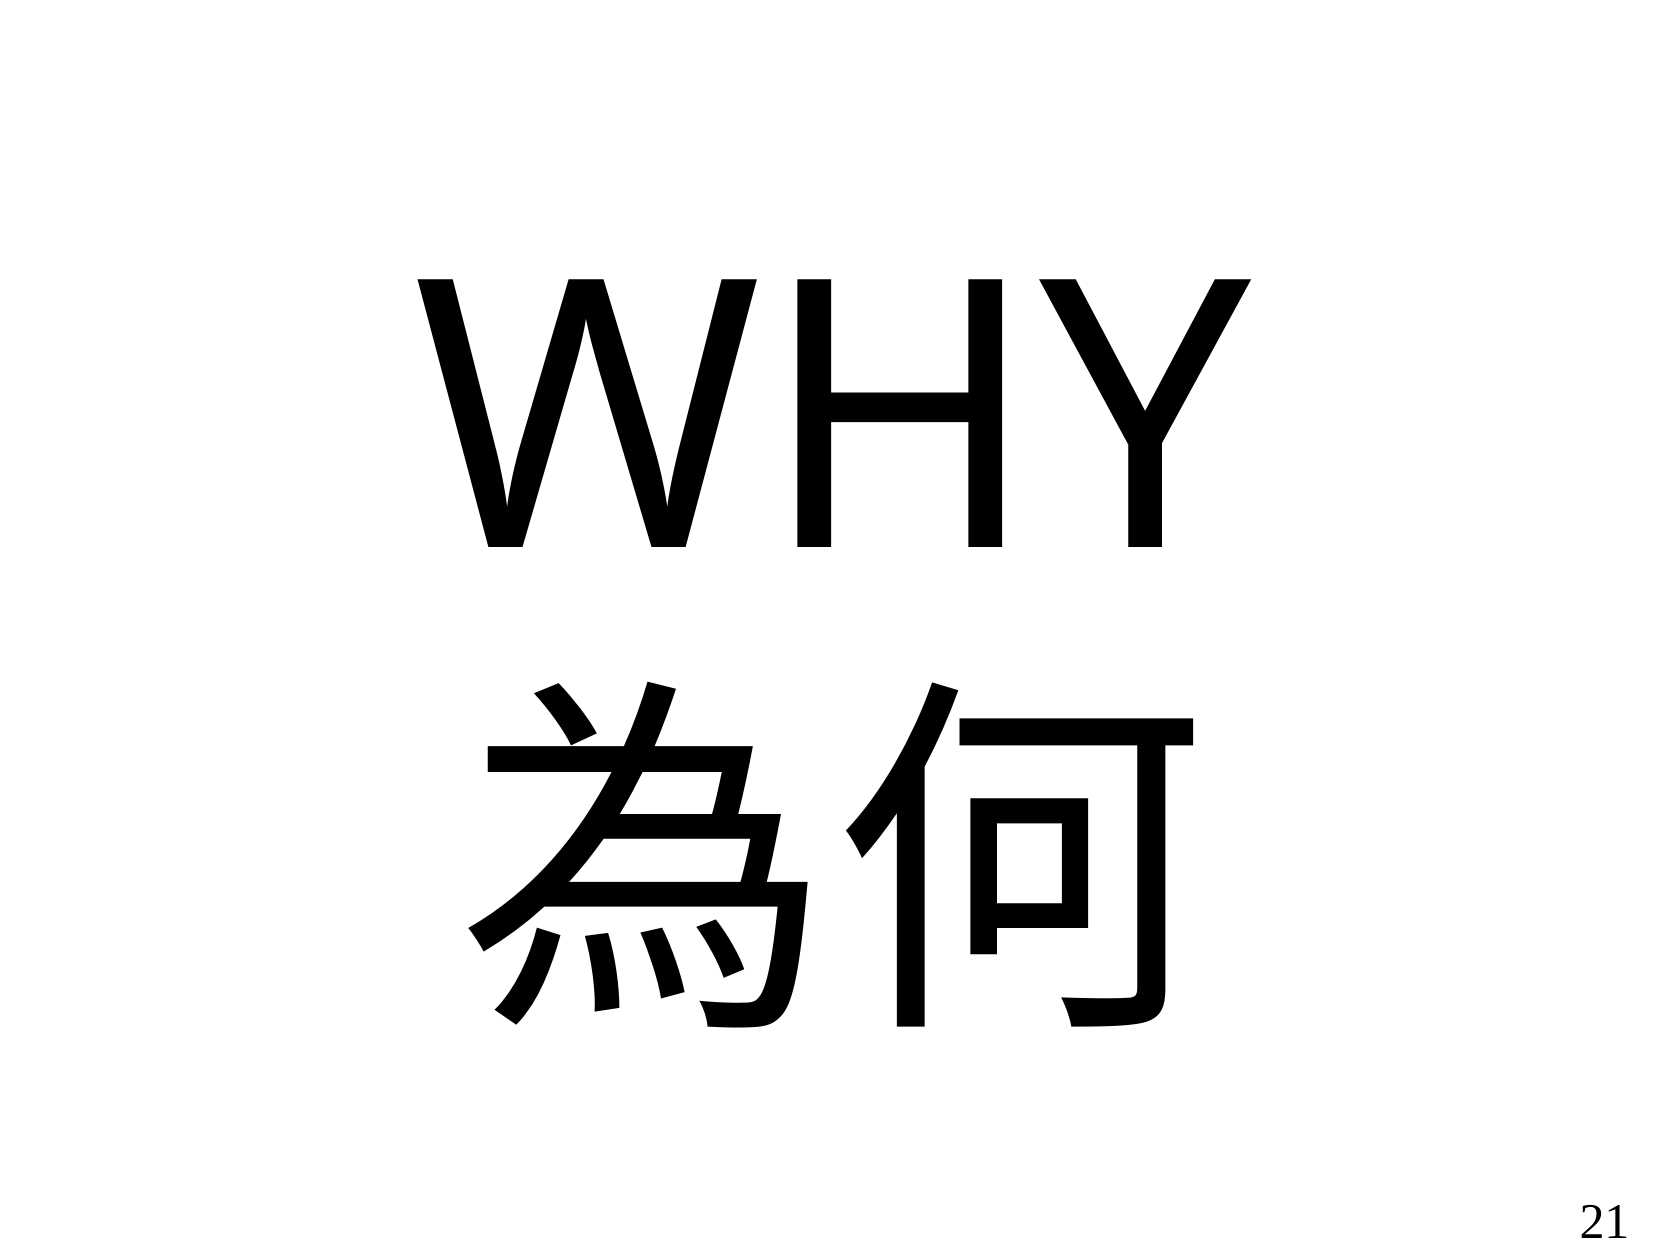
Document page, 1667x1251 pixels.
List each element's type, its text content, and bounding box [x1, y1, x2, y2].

text_box WHY 為何 [124, 165, 1542, 1081]
